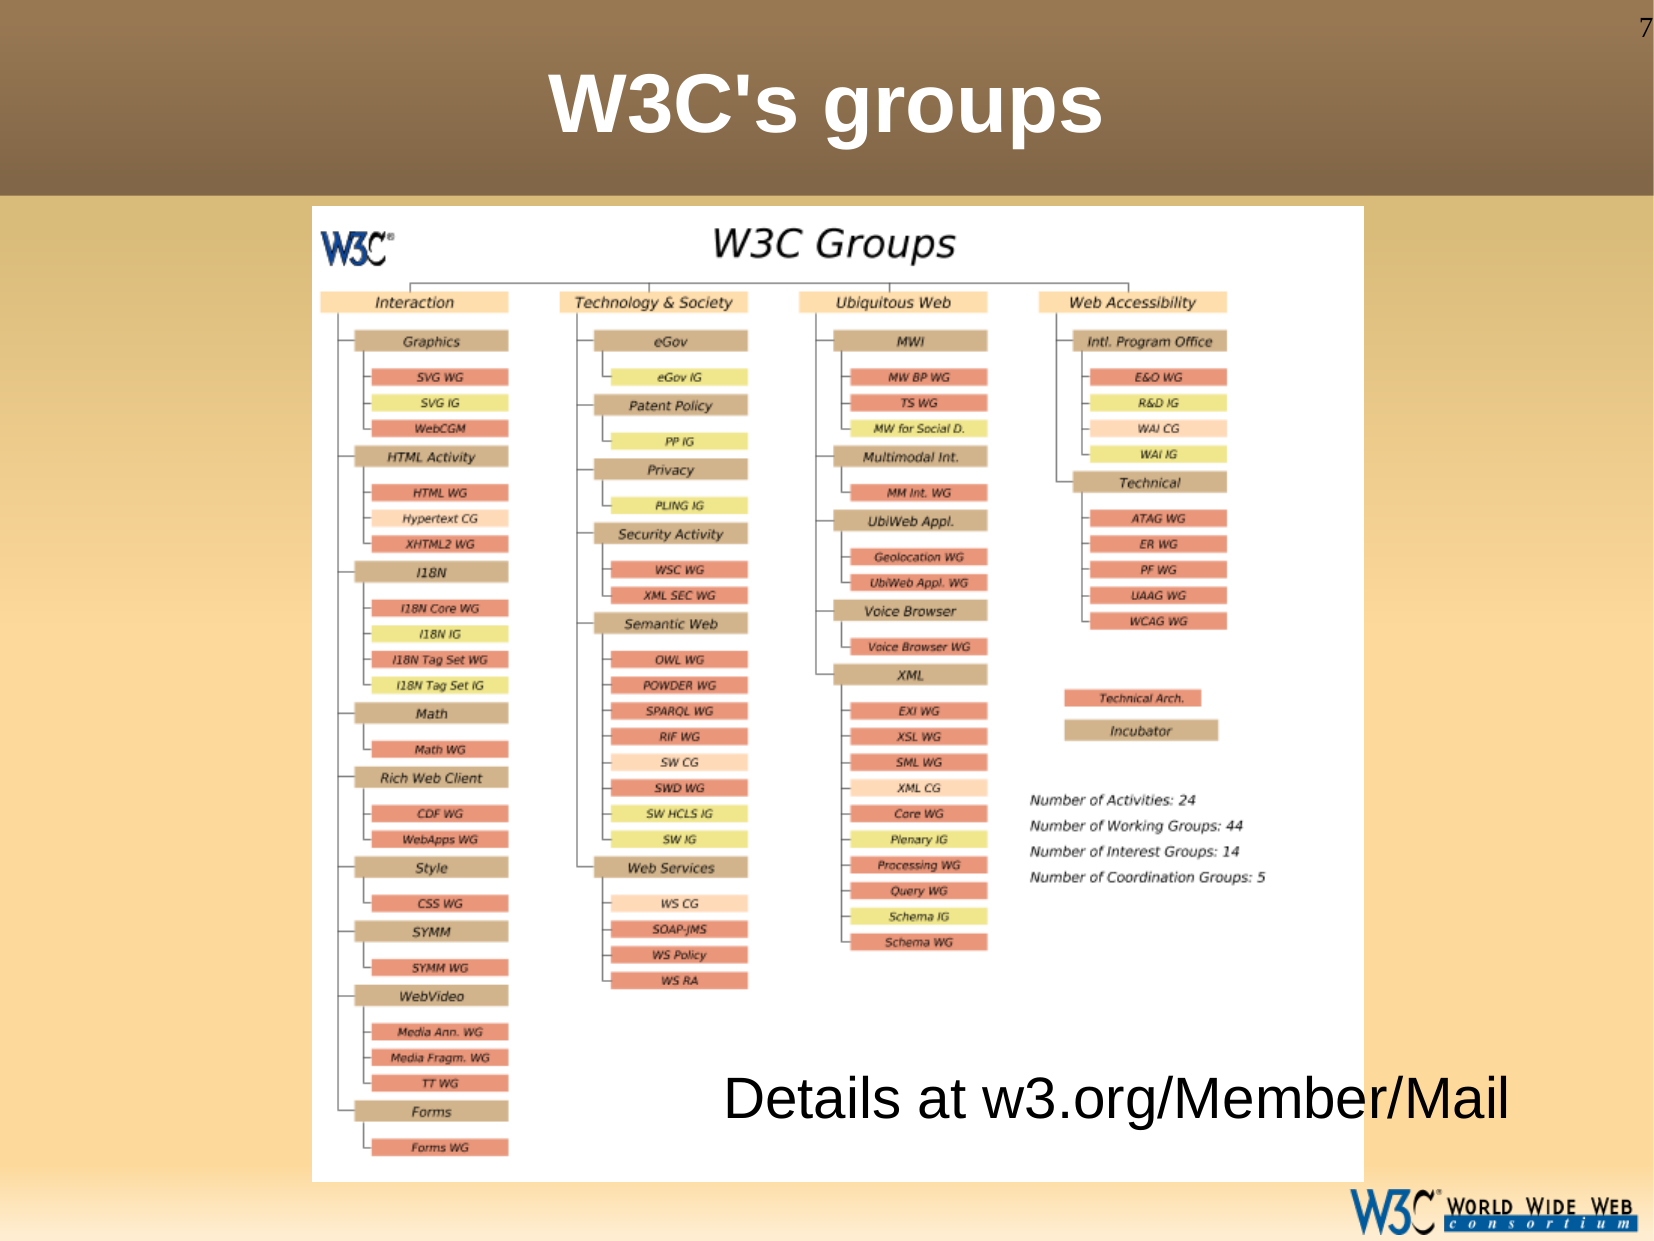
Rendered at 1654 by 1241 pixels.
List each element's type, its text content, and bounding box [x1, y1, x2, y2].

title W3C's groups [0, 0, 1654, 208]
text_box Details at w3.org/Member/Mail [708, 1062, 1527, 1139]
picture [0, 208, 1654, 1241]
